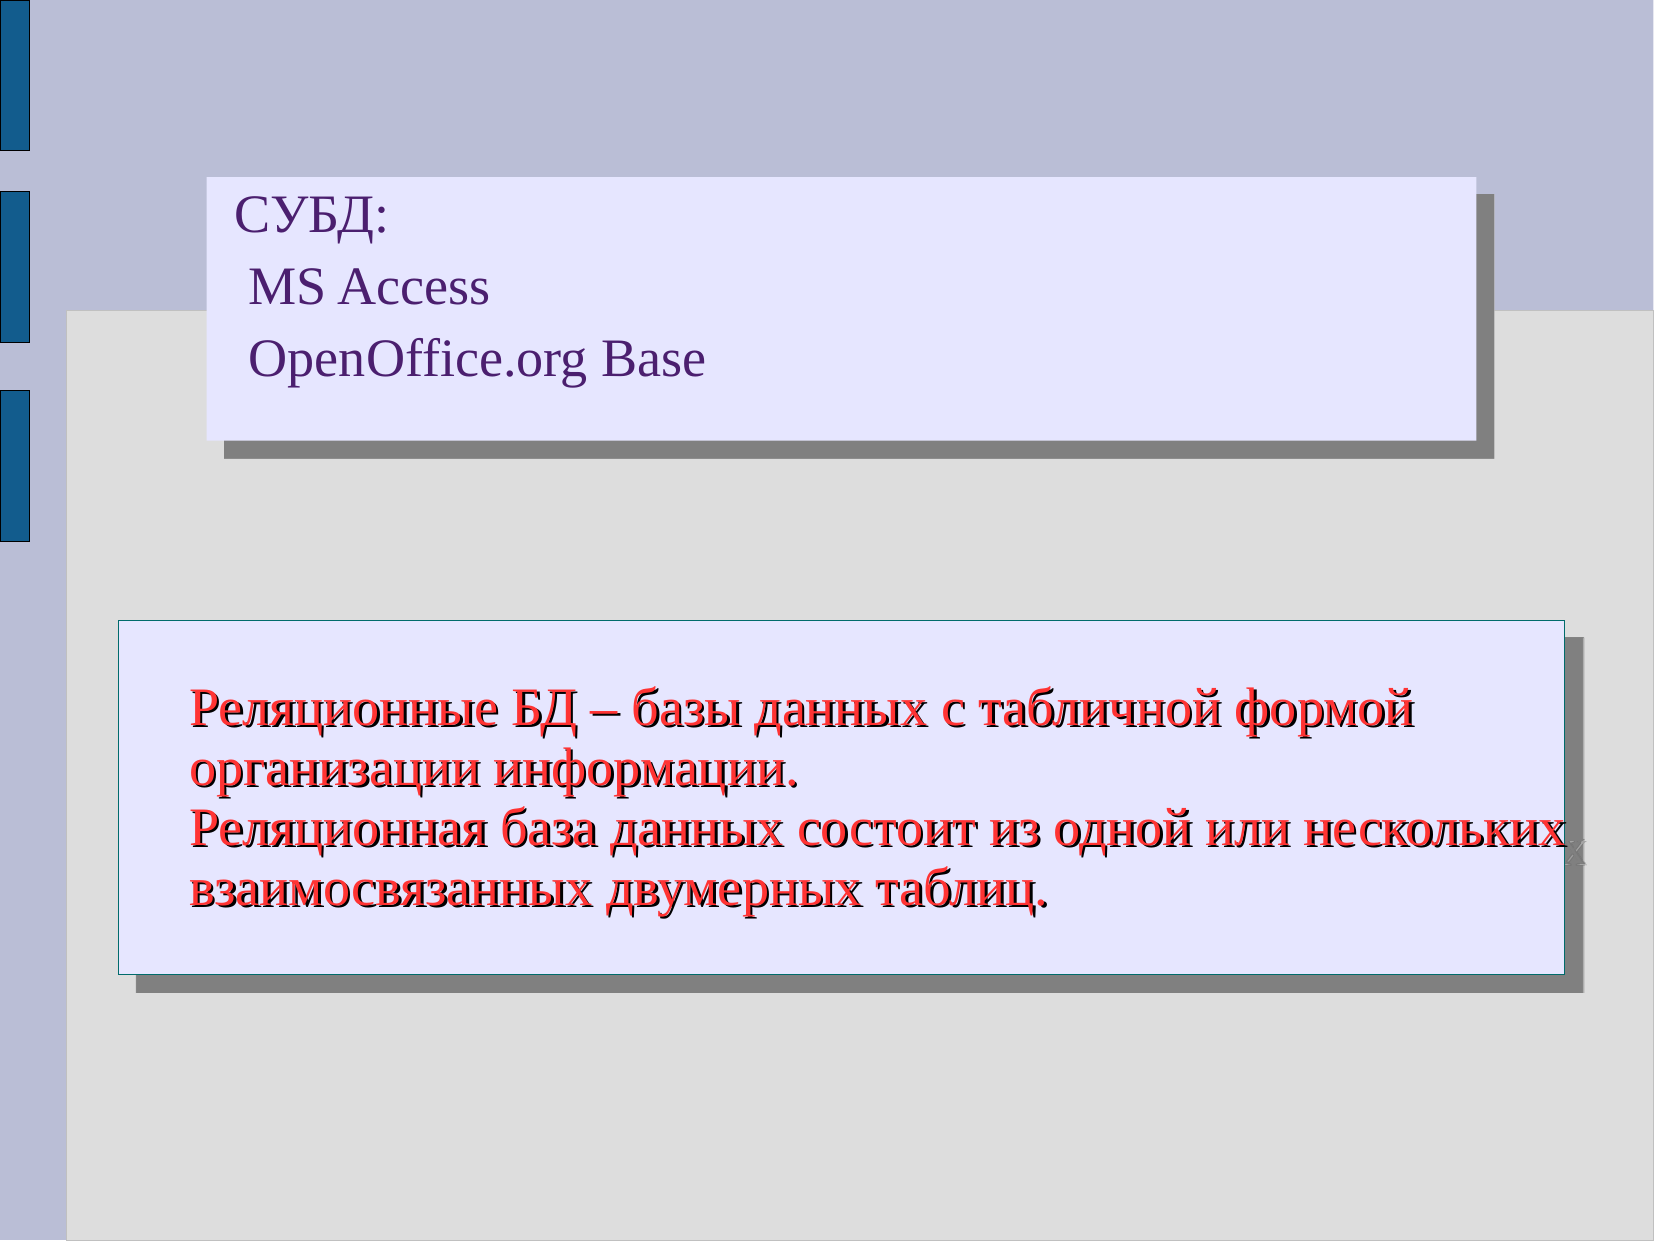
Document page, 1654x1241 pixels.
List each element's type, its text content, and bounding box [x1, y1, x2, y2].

text_box СУБД: MS Access OpenOffice.org Base [206, 177, 1477, 441]
text_box Реляционные БД – базы данных с табличной формой организации информации. Реляционная база данных состоит из одной или нескольких взаимосвязанных двумерных таблиц. [118, 620, 1565, 975]
